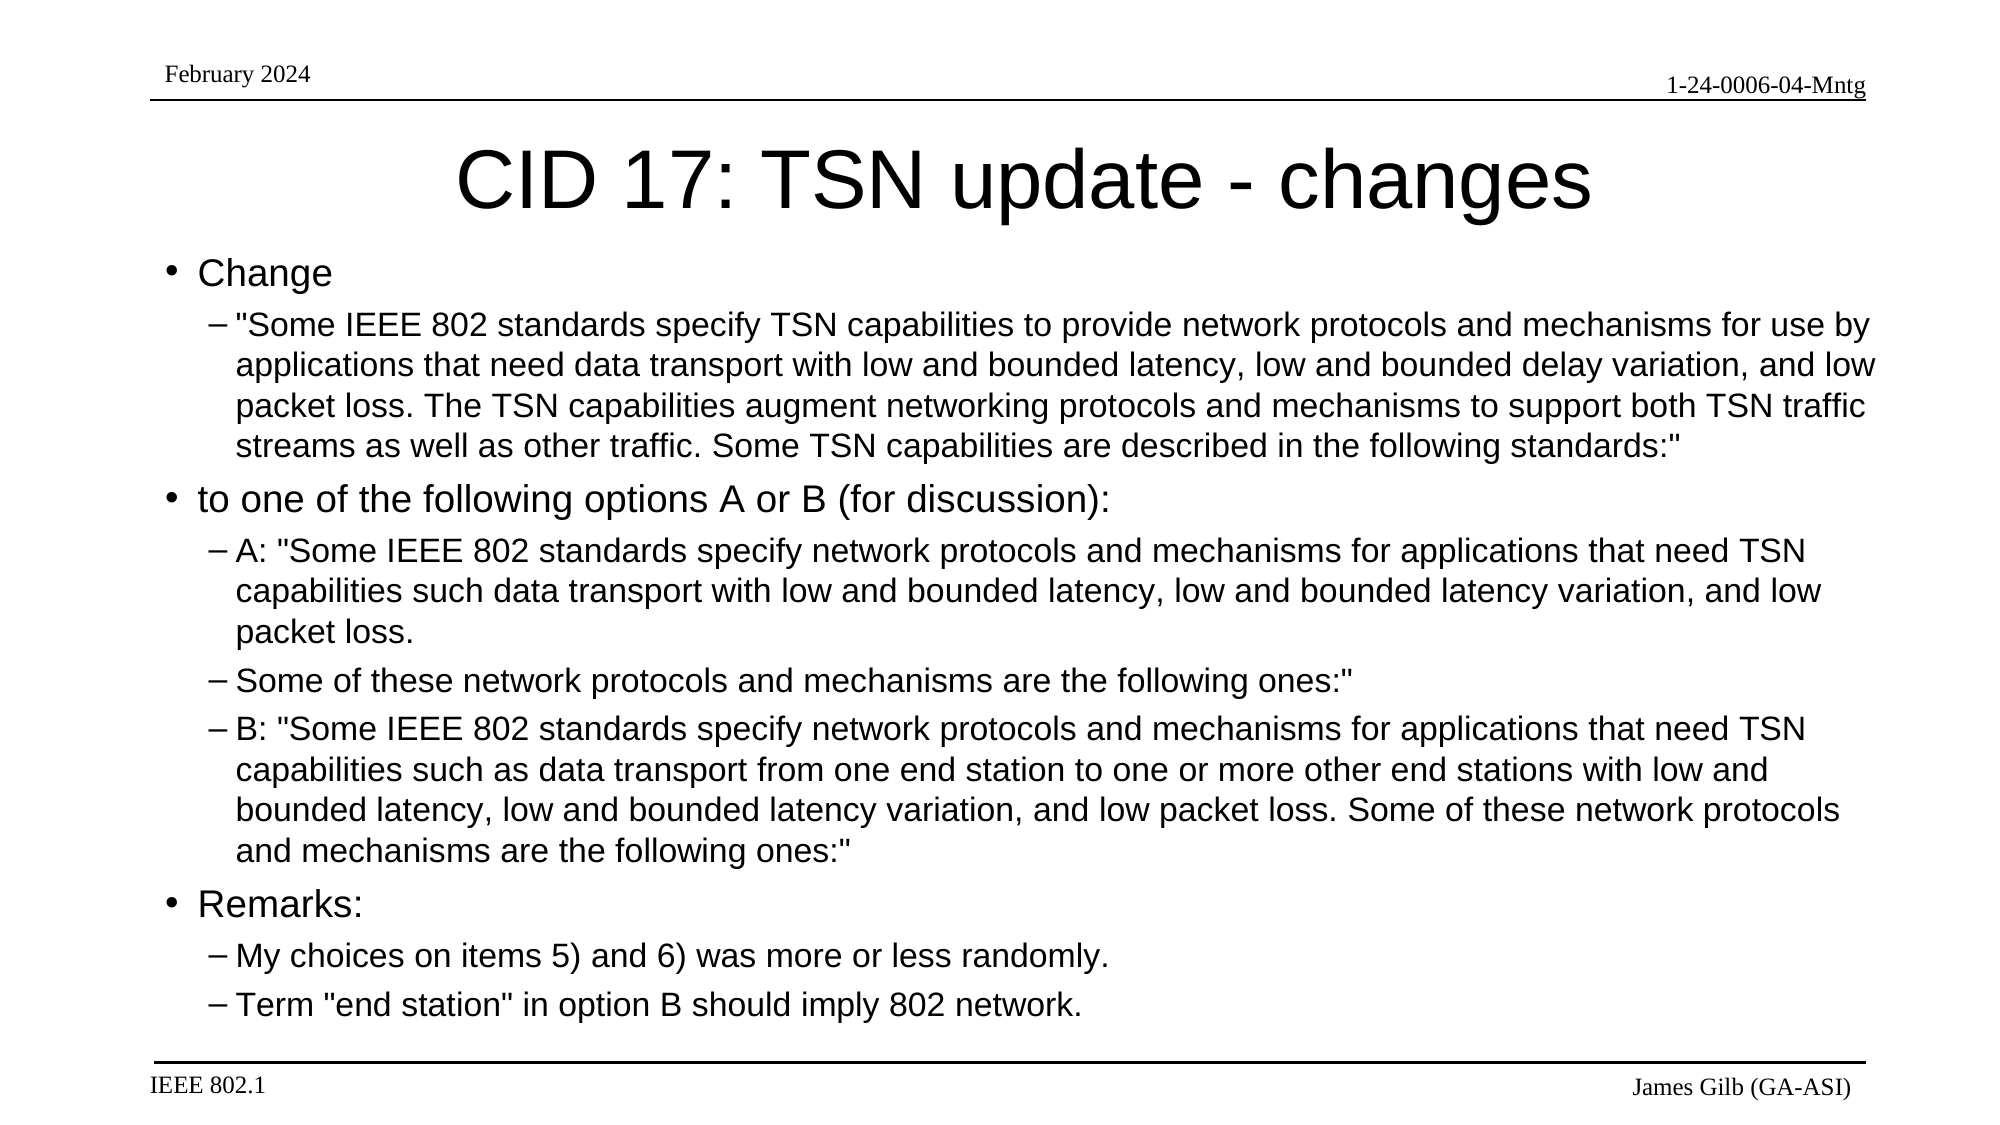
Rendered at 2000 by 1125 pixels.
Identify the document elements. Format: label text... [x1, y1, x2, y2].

list Change "Some IEEE 802 standards specify TSN capabilities to provide network protocols and mechanisms for use by applications that need data transport with low and bounded latency, low and bounded delay variation, and low packet loss. The TSN capabilities augment networking protocols and mechanisms to support both TSN traffic streams as well as other traffic. Some TSN capabilities are described in the following standards:" to one of the following options A or B (for discussion): A: "Some IEEE 802 standards specify network protocols and mechanisms for applications that need TSN capabilities such data transport with low and bounded latency, low and bounded latency variation, and low packet loss. Some of these network protocols and mechanisms are the following ones:" B: "Some IEEE 802 standards specify network protocols and mechanisms for applications that need TSN capabilities such as data transport from one end station to one or more other end stations with low and bounded latency, low and bounded latency variation, and low packet loss. Some of these network protocols and mechanisms are the following ones:" Remarks: My choices on items 5) and 6) was more or less randomly. Term "end station" in option B should imply 802 network. [149, 239, 1900, 1051]
title CID 17: TSN update - changes [149, 112, 1900, 238]
